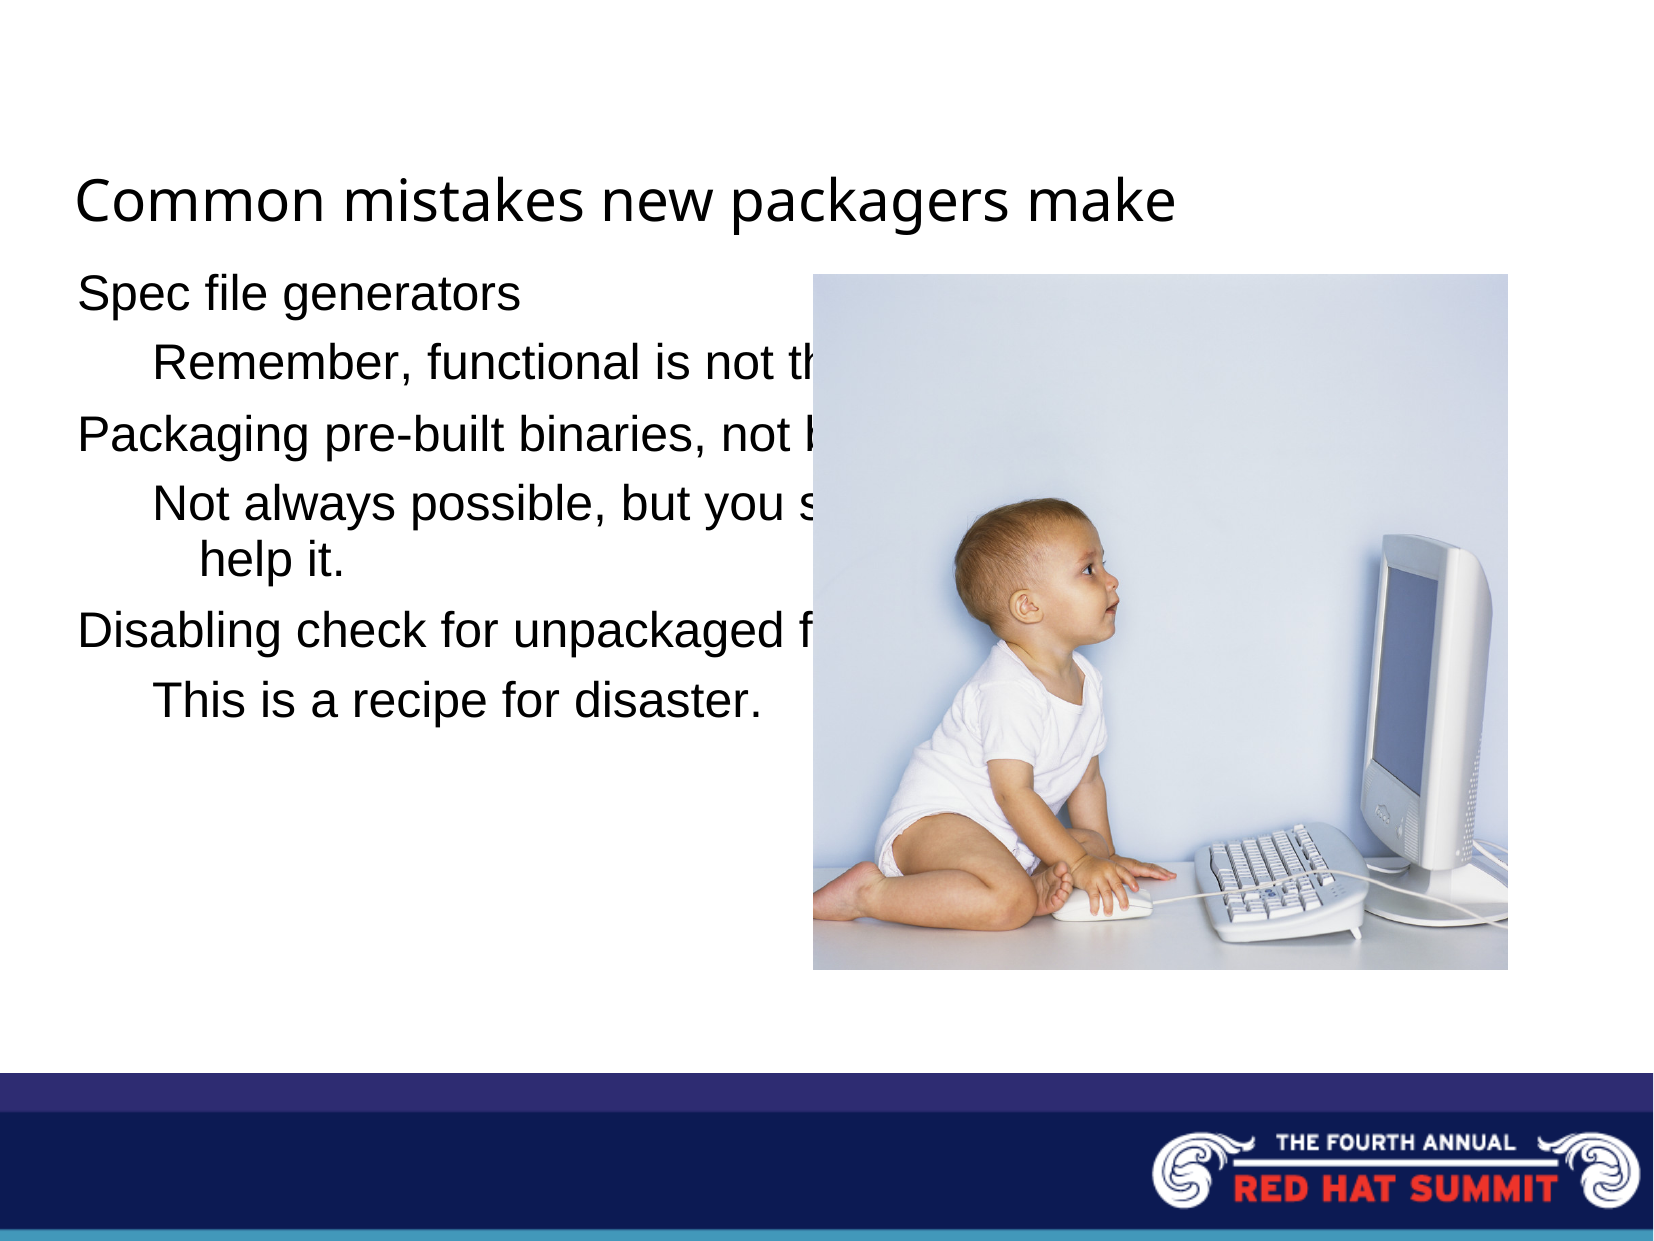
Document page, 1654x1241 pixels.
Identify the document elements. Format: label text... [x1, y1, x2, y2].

picture [813, 274, 1508, 970]
picture [0, 1073, 1654, 1241]
list Spec file generators Remember, functional is not the same as good. Packaging pre-built binaries, not building from source. Not always possible, but you shouldn't start here if you can help it. Disabling check for unpackaged files This is a recipe for disaster. [77, 264, 772, 1174]
title Common mistakes new packagers make [74, 140, 1506, 259]
